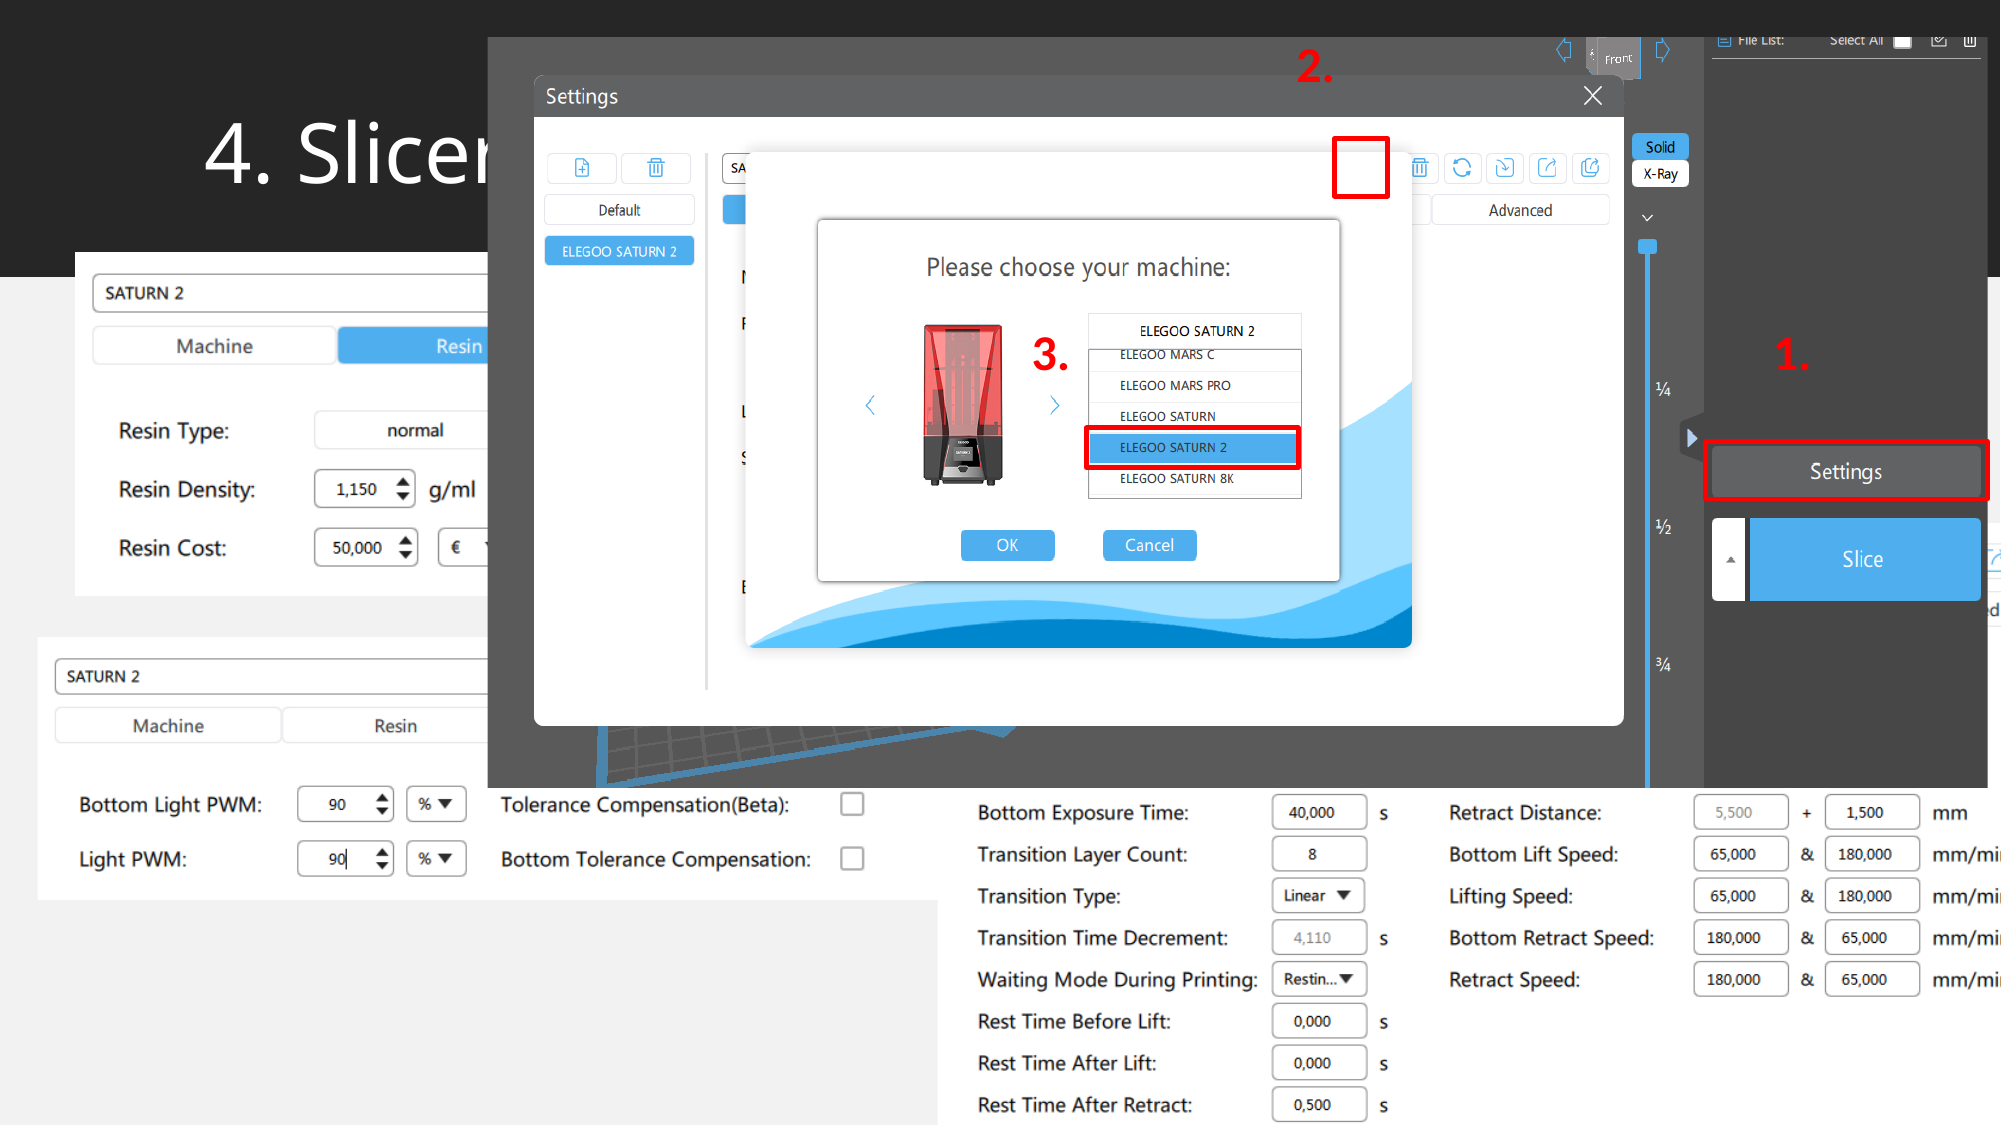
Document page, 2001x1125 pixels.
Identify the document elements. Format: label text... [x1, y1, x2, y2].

picture [1708, 444, 1985, 497]
text_box [0, 0, 2000, 1125]
text_box 1. [1758, 325, 1865, 443]
picture [37, 37, 2001, 1125]
title 4. Slicer [189, 104, 487, 252]
text_box 3. [1016, 325, 1123, 443]
picture [1337, 155, 1385, 194]
text_box 2. [1281, 37, 1388, 155]
